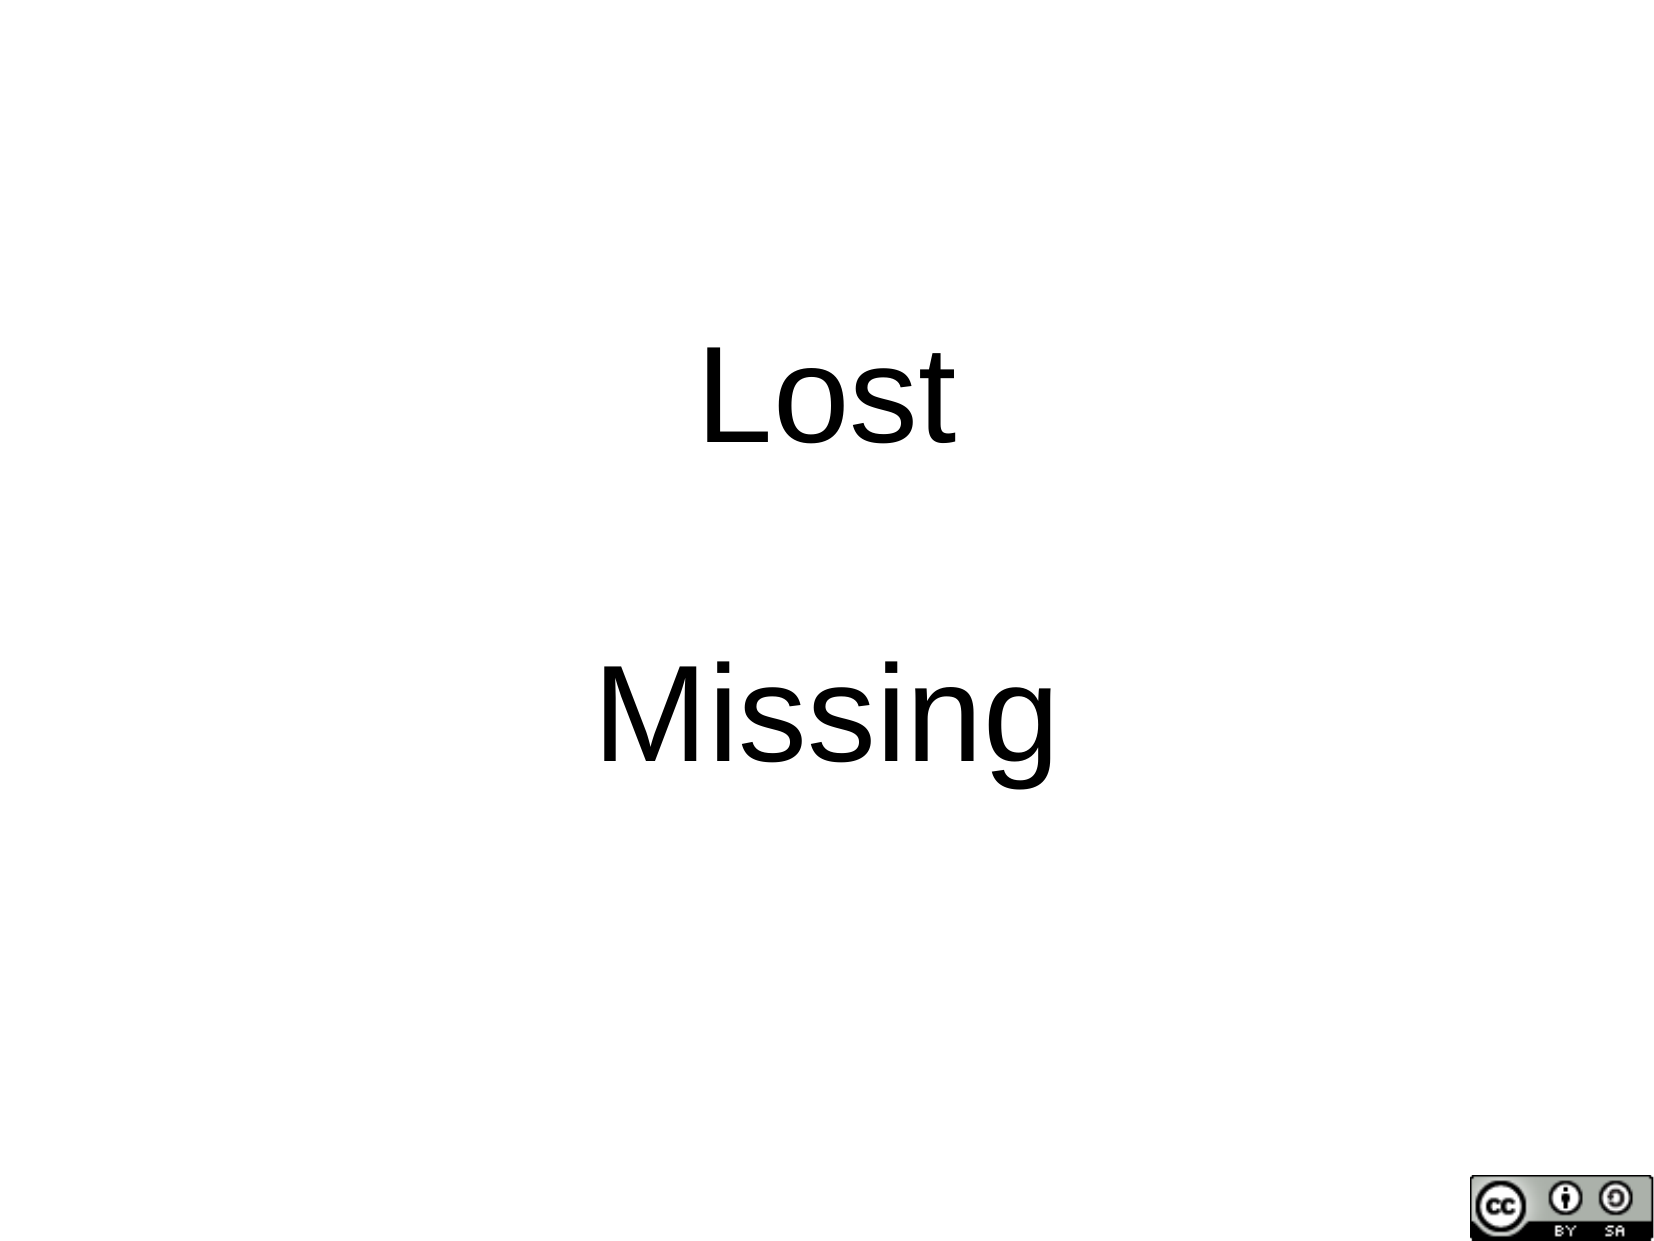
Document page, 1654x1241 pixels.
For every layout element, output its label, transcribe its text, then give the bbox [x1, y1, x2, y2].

picture [1470, 1175, 1654, 1241]
title Lost [82, 291, 1571, 499]
title Missing [82, 610, 1571, 818]
